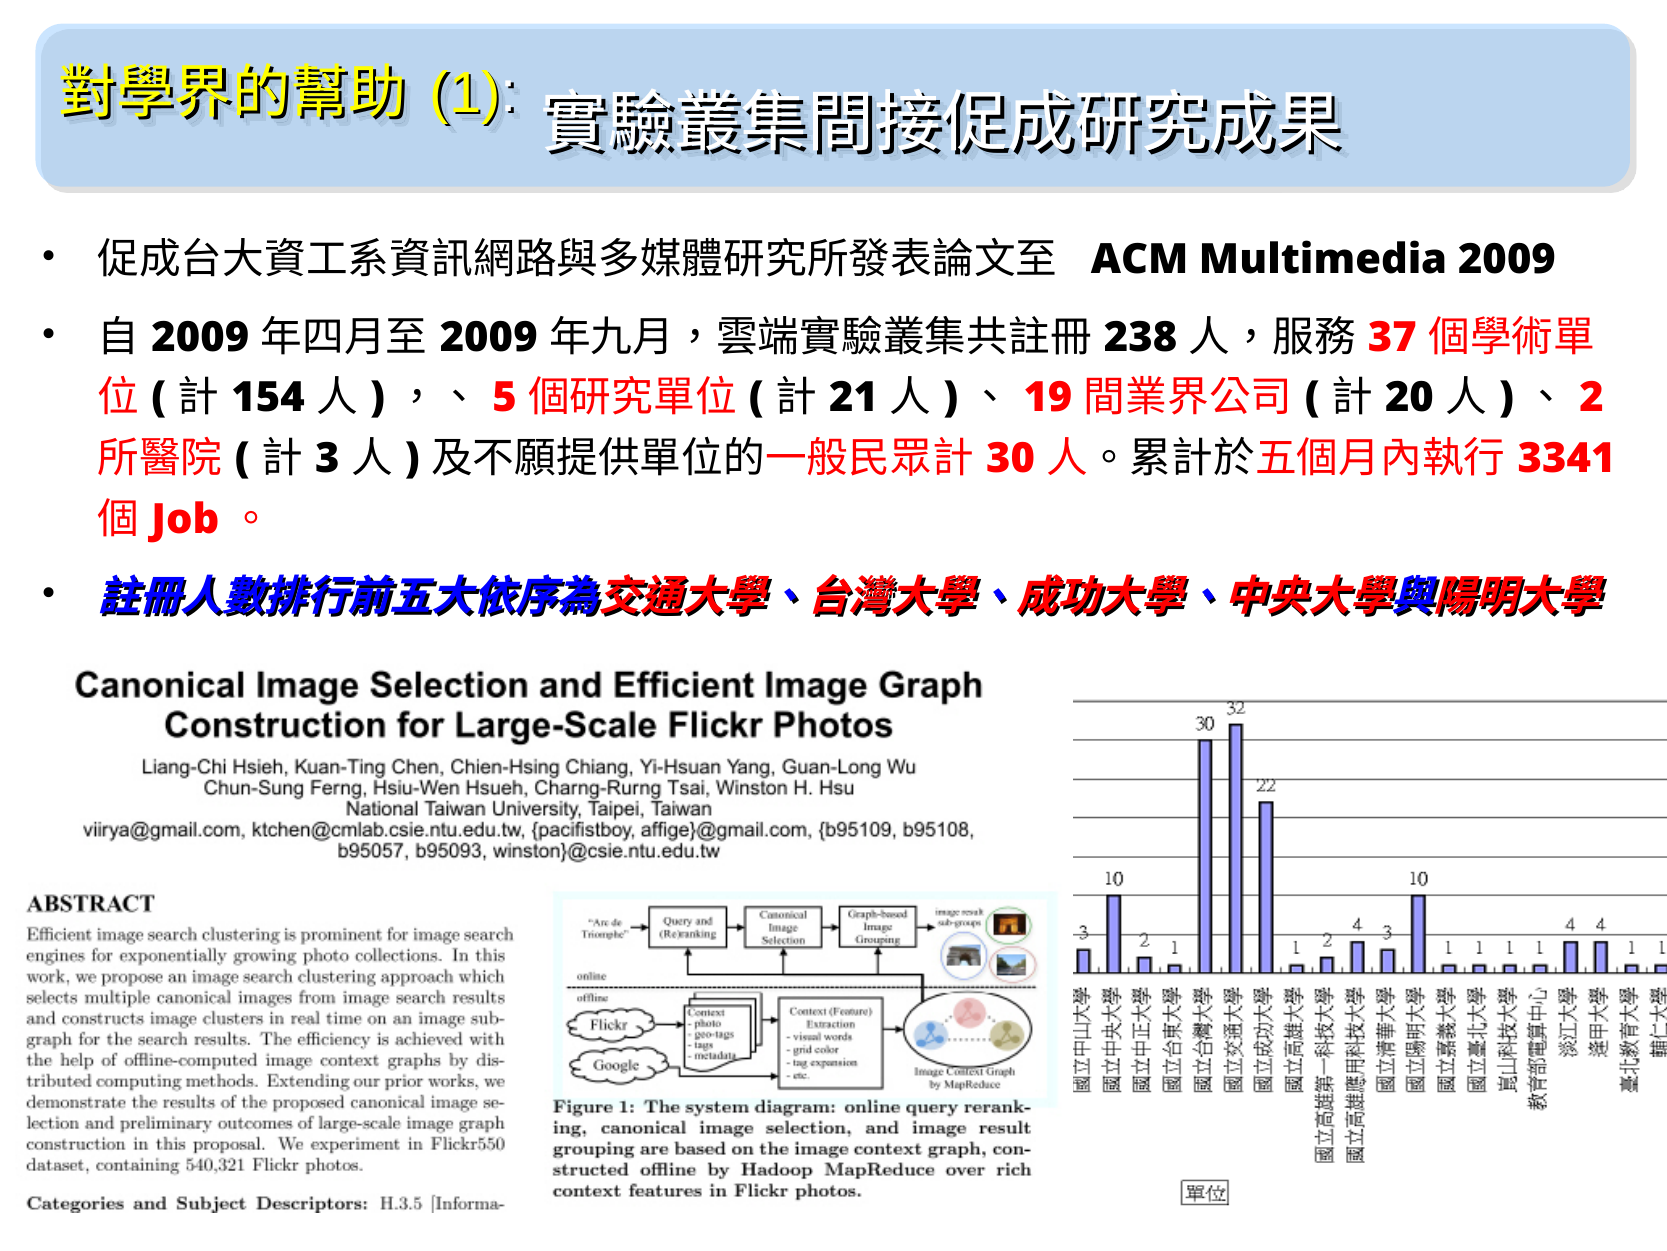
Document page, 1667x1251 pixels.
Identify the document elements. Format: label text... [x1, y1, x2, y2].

text_box 對學界的幫助(1):實驗叢集間接促成研究成果 [35, 23, 1630, 187]
picture [3, 649, 1667, 1213]
list 促成台大資工系資訊網路與多媒體研究所發表論文至 ACM Multimedia 2009 自2009年四月至2009年九月，雲端實驗叢集共註冊238人，服務37個學術單位(計154人)，、5個研究單位(計21人)、19間業界公司(計20人)、2所醫院(計3人)及不願提供單位的一般民眾計30人。累計於五個月內執行3341個Job。 註冊人數排行前五大依序為交通大學、台灣大學、成功大學、中央大學與陽明大學 [41, 225, 1625, 650]
